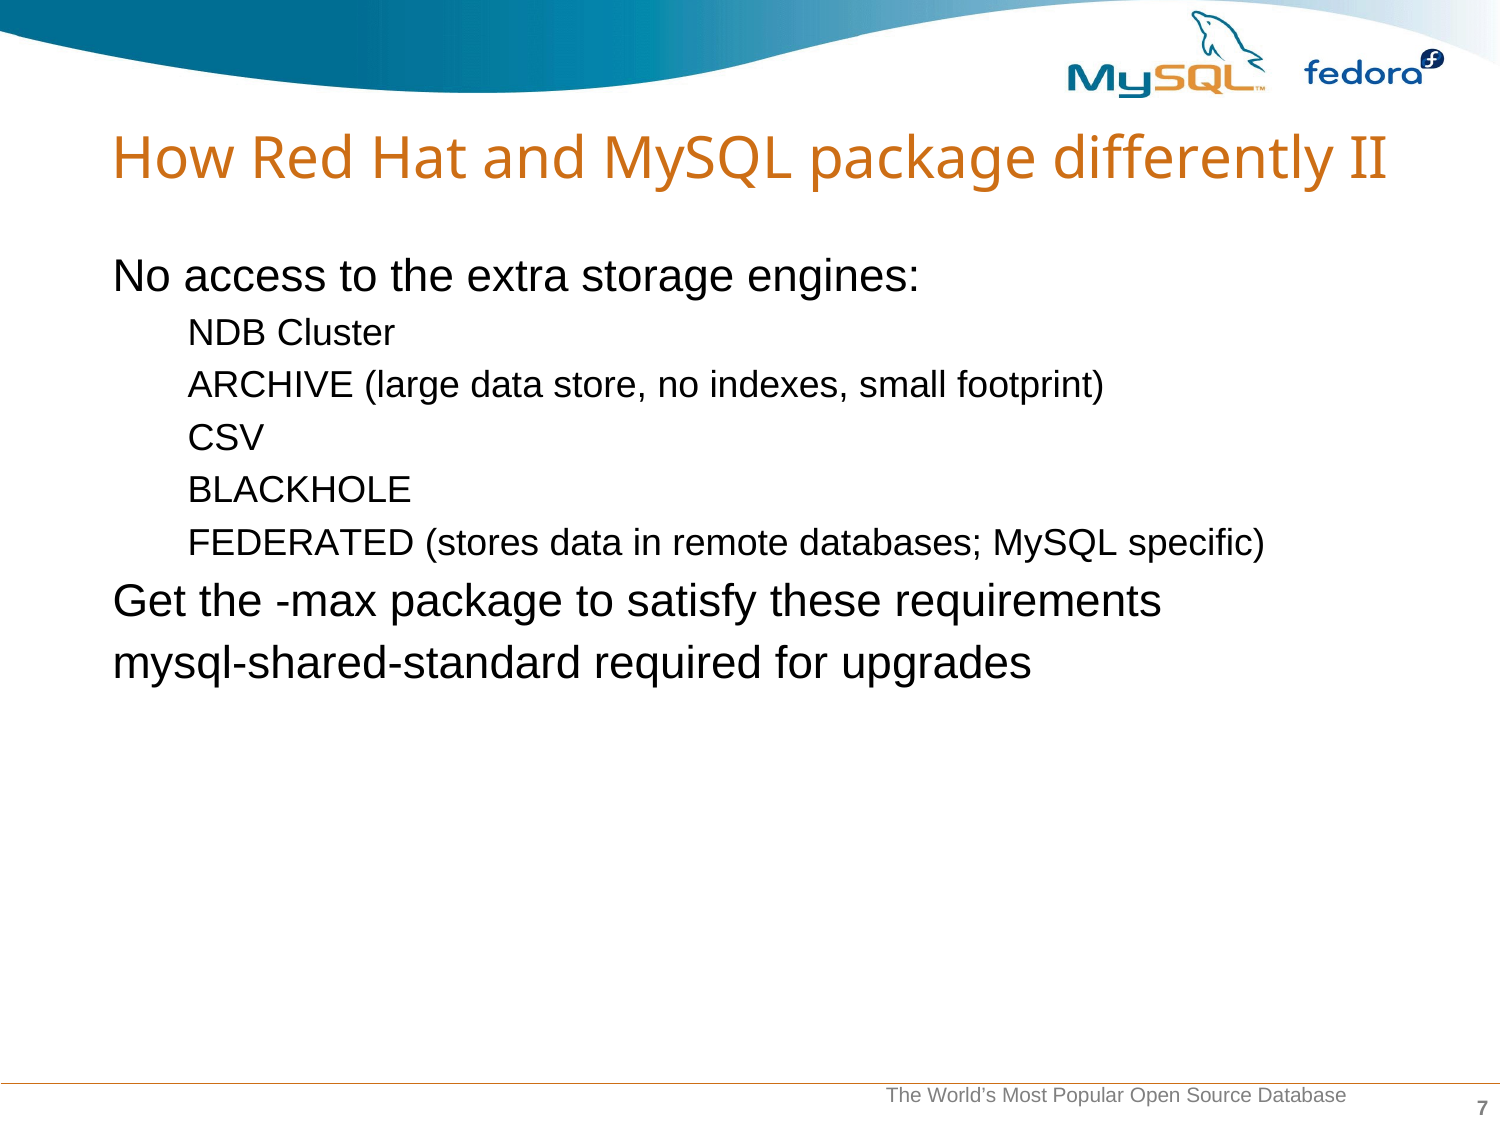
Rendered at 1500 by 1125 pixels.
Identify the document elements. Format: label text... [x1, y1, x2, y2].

list No access to the extra storage engines: NDB Cluster ARCHIVE (large data store, no indexes, small footprint) CSV BLACKHOLE FEDERATED (stores data in remote databases; MySQL specific) Get the -max package to satisfy these requirements mysql-shared-standard required for upgrades [112, 249, 1388, 1113]
picture [1075, 71, 1085, 87]
picture [613, 0, 1500, 87]
picture [1098, 71, 1107, 87]
title How Red Hat and MySQL package differently II [0, 87, 1500, 226]
picture [0, 31, 326, 87]
